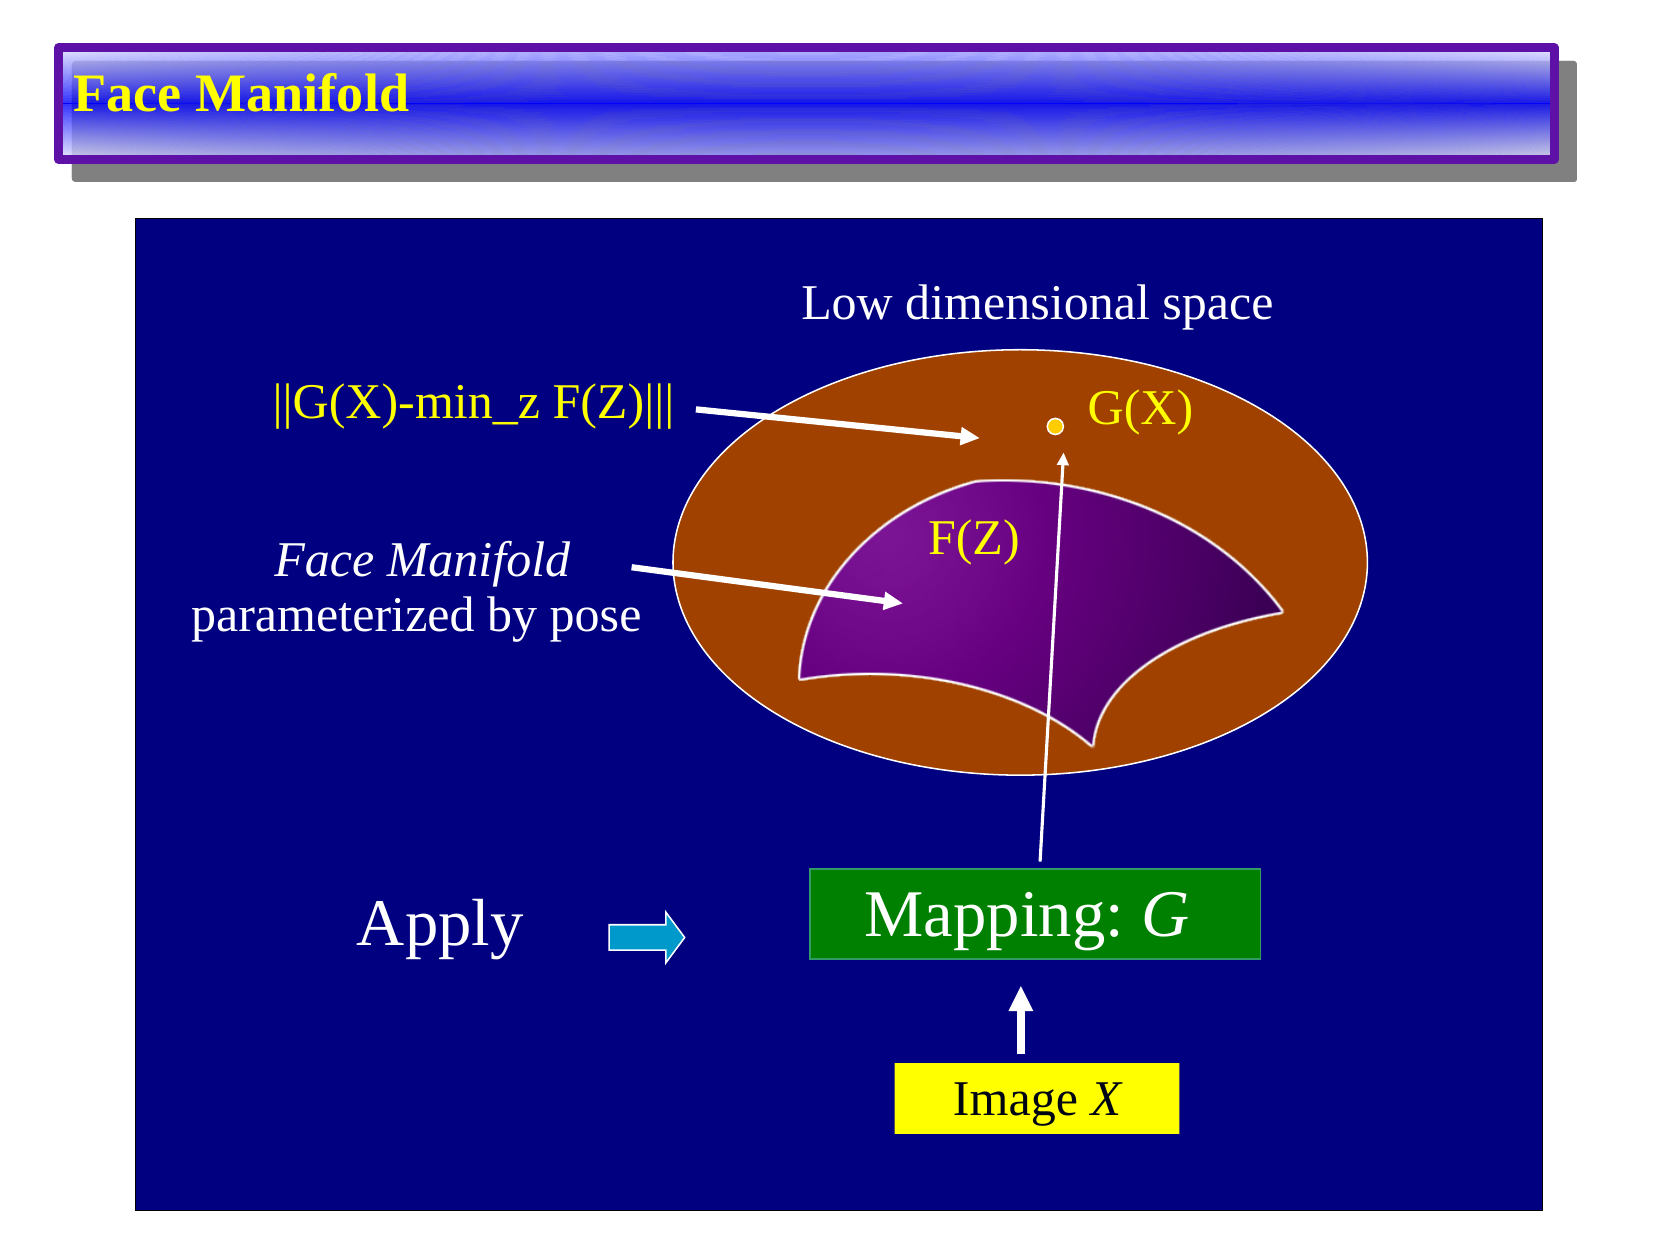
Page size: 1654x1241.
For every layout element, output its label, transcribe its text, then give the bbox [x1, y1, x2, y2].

text_box [135, 218, 1543, 1211]
picture [761, 427, 1314, 788]
text_box Face Manifold [58, 47, 1555, 160]
text_box Image X [894, 1063, 1180, 1134]
picture [912, 427, 961, 432]
text_box G(X) [1087, 379, 1194, 450]
text_box Apply [318, 877, 563, 968]
text_box Face Manifold parameterized by pose [165, 523, 681, 651]
text_box ||G(X)-min_z F(Z)||| [272, 373, 675, 444]
text_box Low dimensional space [713, 267, 1362, 338]
text_box F(Z) [928, 509, 1021, 580]
text_box Mapping: G [810, 869, 1261, 959]
